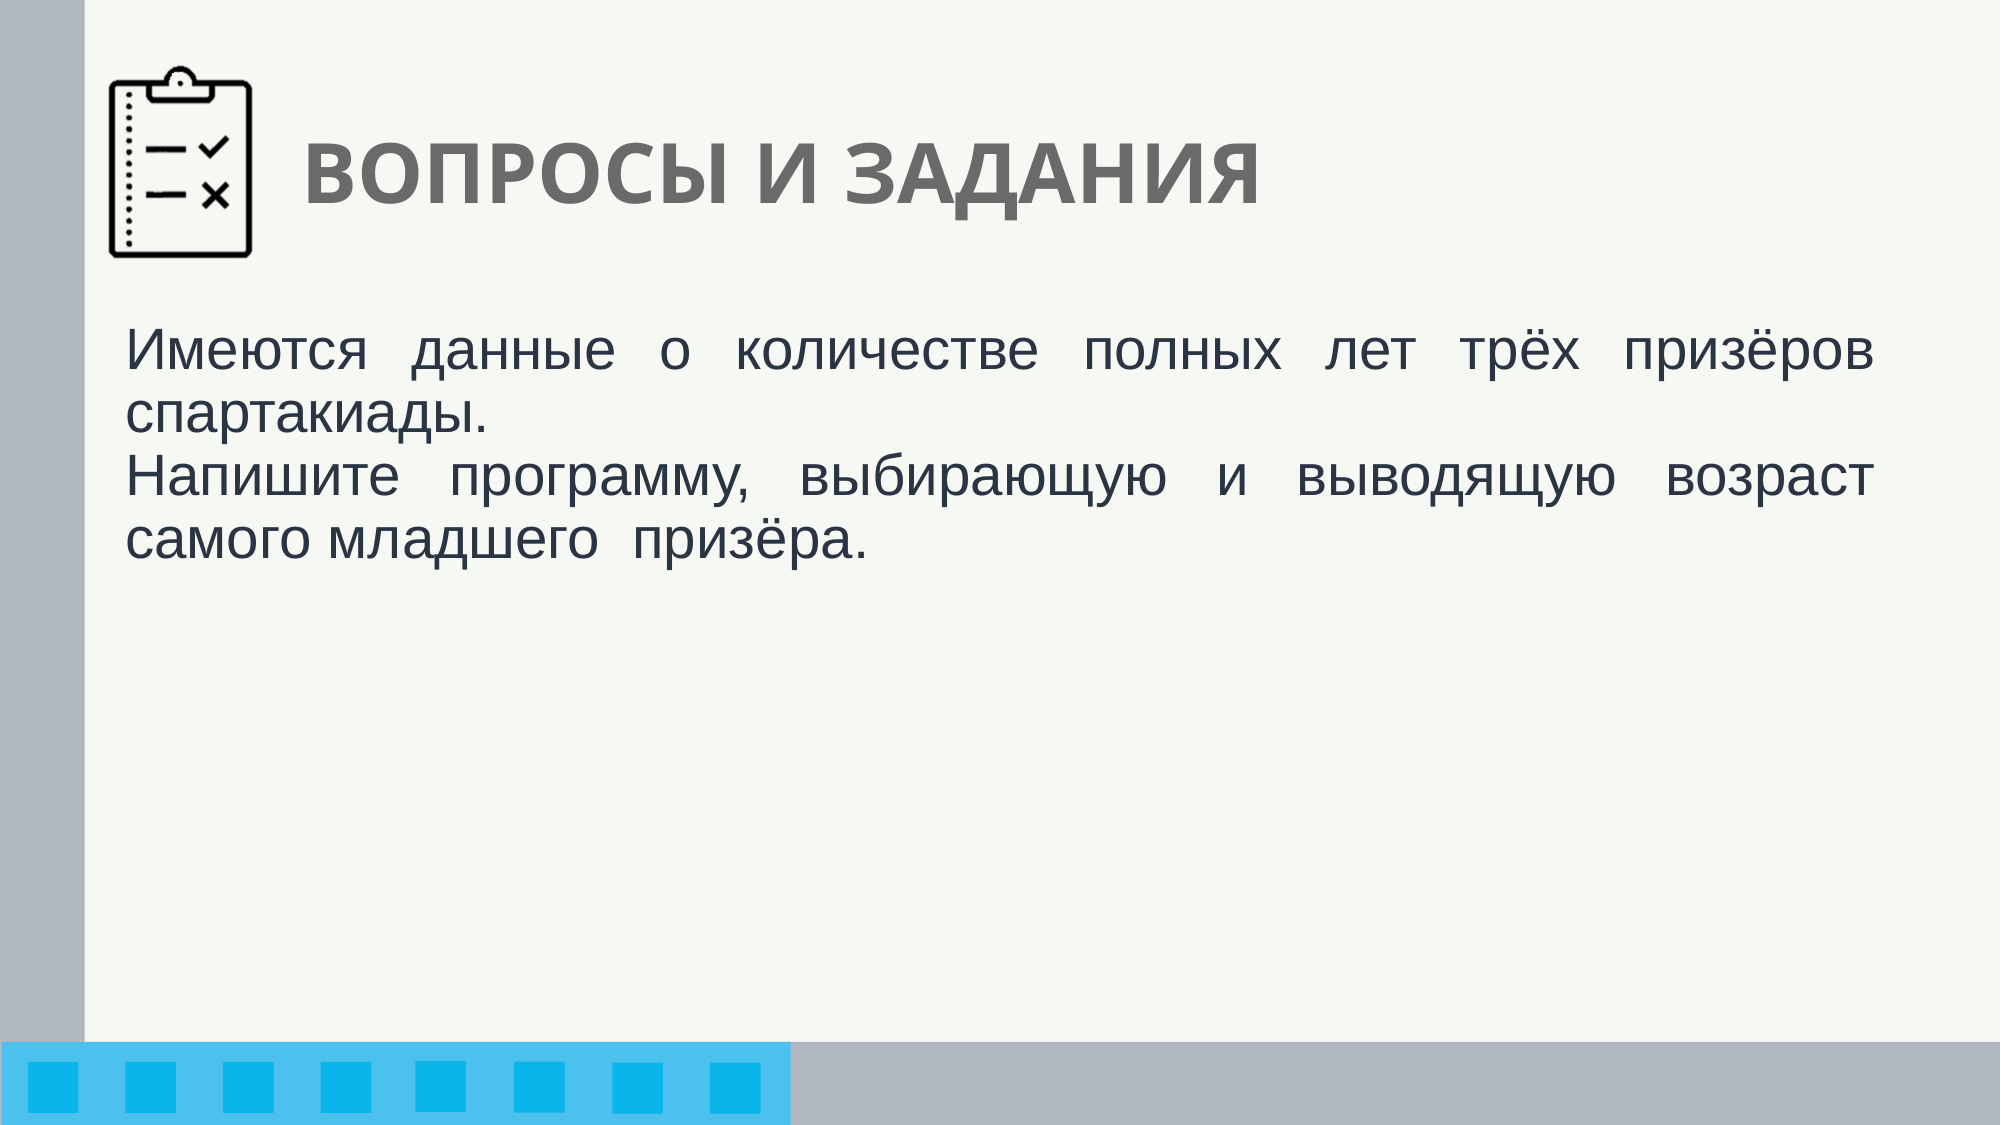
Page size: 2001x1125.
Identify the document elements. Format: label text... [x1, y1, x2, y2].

title ВОПРОСЫ И ЗАДАНИЯ [285, 67, 1892, 286]
picture [85, 54, 286, 286]
list Имеются данные о количестве полных лет трёх призёров спартакиады. Напишите программу, выбирающую и выводящую возраст самого младшего призёра. [110, 311, 1892, 1058]
